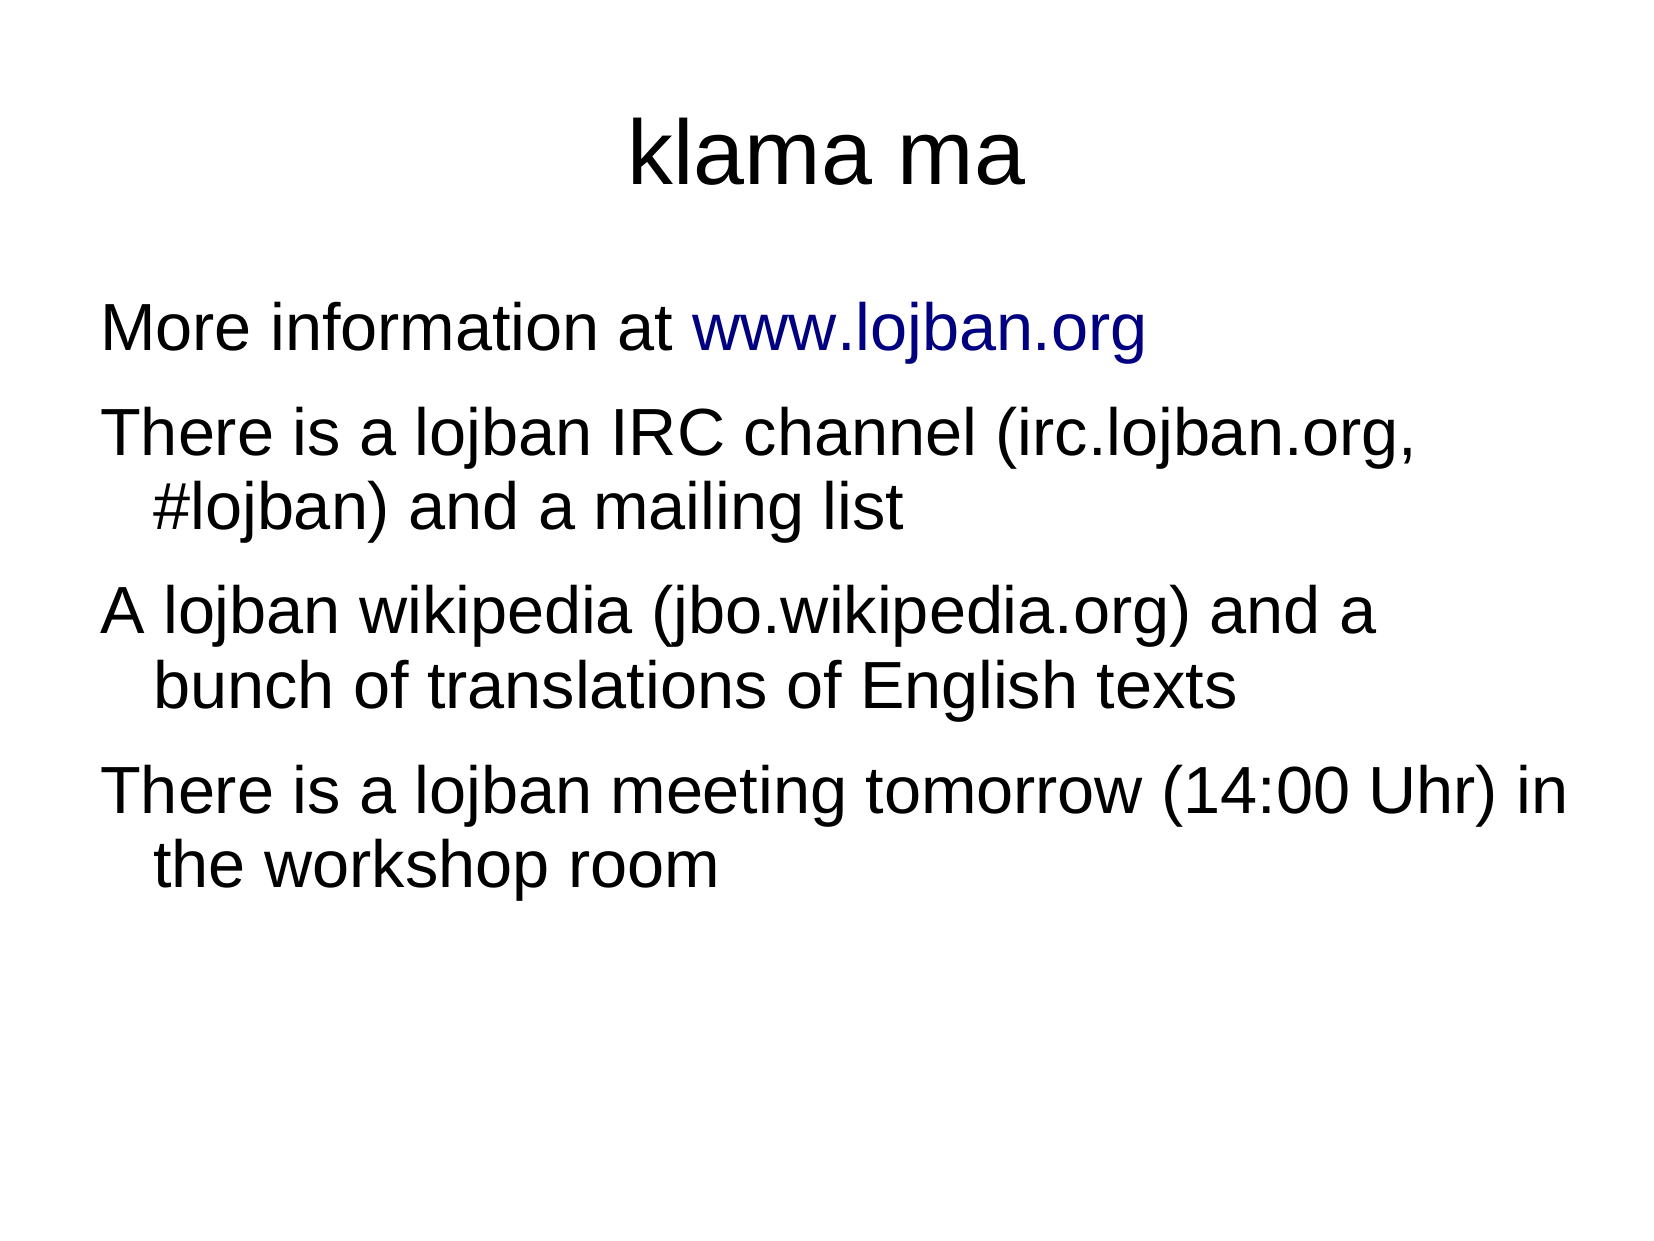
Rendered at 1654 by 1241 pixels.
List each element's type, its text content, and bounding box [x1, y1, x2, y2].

list More information at www.lojban.org There is a lojban IRC channel (irc.lojban.org, #lojban) and a mailing list A lojban wikipedia (jbo.wikipedia.org) and a bunch of translations of English texts There is a lojban meeting tomorrow (14:00 Uhr) in the workshop room [82, 290, 1571, 1109]
title klama ma [82, 49, 1571, 257]
